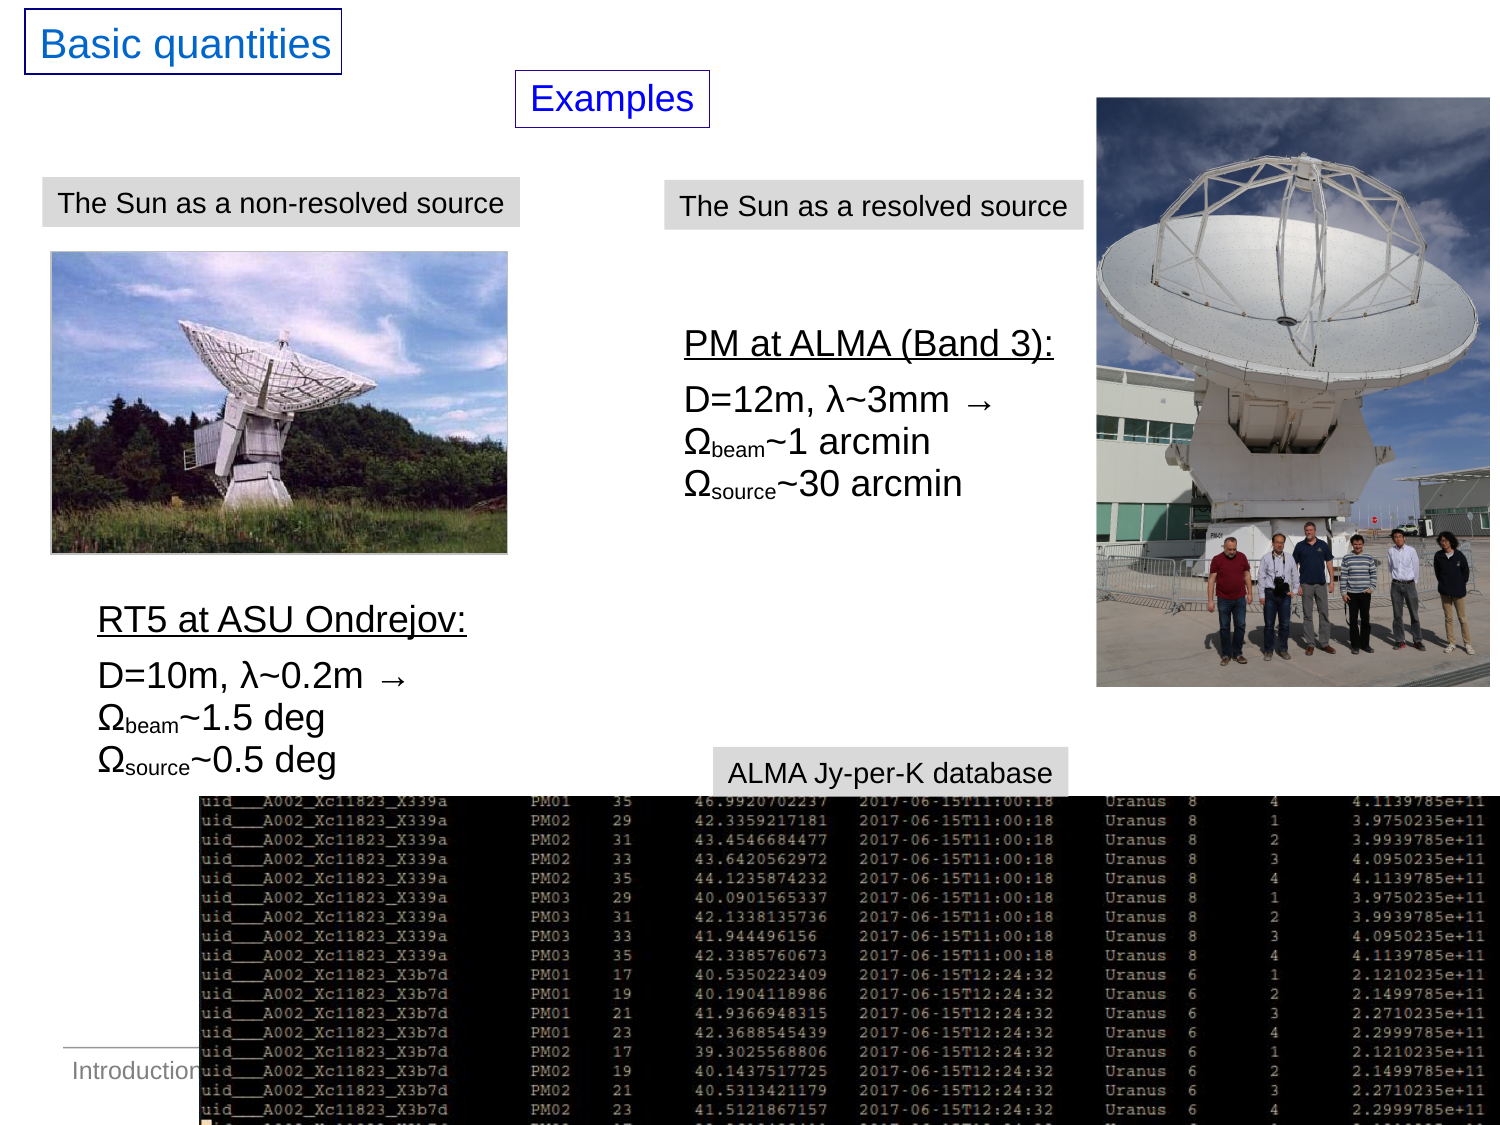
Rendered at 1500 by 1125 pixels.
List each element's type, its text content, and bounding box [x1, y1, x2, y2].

text_box Examples [515, 70, 710, 128]
text_box RT5 at ASU Ondrejov: D=10m, λ~0.2m → Ωbeam~1.5 deg Ωsource~0.5 deg [82, 591, 483, 788]
picture [52, 252, 507, 554]
picture [1096, 97, 1490, 687]
text_box ALMA Jy-per-K database [713, 746, 1069, 797]
picture [199, 796, 1500, 1125]
text_box The Sun as a non-resolved source [42, 177, 520, 227]
text_box The Sun as a resolved source [664, 179, 1084, 230]
text_box Basic quantities [24, 8, 342, 75]
text_box PM at ALMA (Band 3): D=12m, λ~3mm → Ωbeam~1 arcmin Ωsource~30 arcmin [668, 314, 1070, 512]
